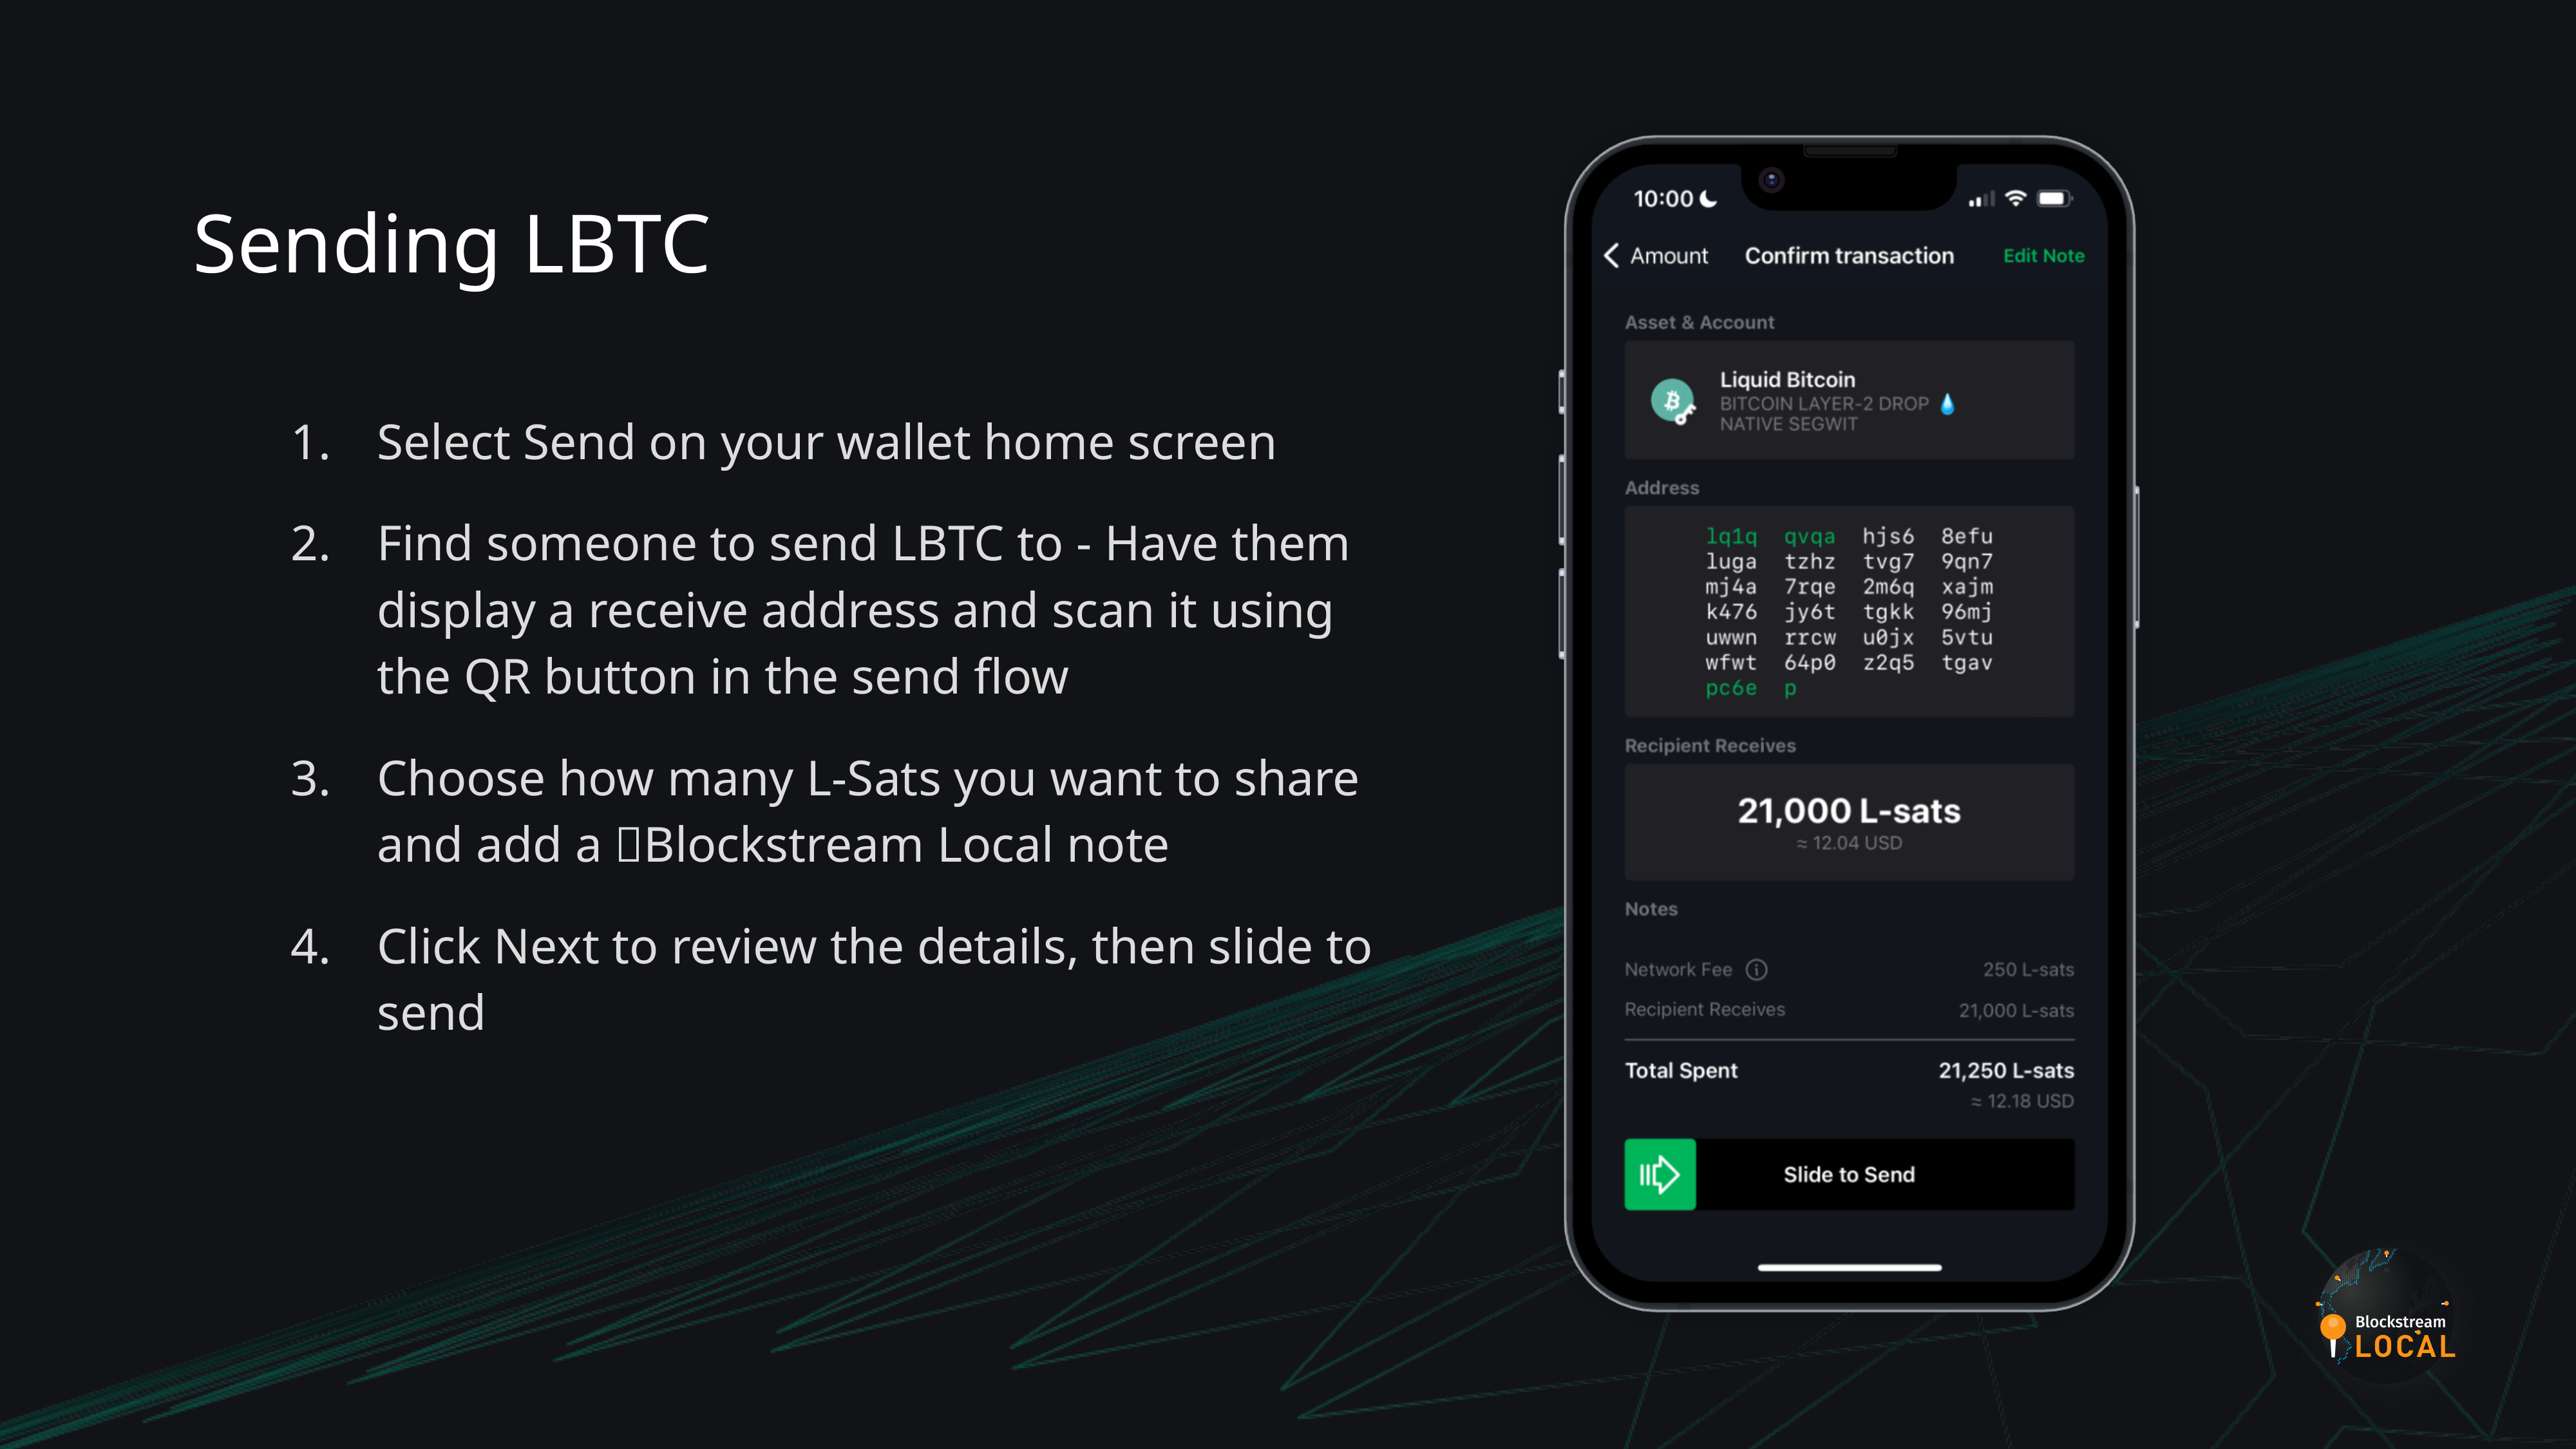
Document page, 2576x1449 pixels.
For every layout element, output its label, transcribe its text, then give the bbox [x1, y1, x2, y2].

text_box Select Send on your wallet home screen Find someone to send LBTC to - Have them display a receive address and scan it using the QR button in the send flow Choose how many L-Sats you want to share and add a 📍Blockstream Local note Click Next to review the details, then slide to send [235, 376, 1124, 1066]
picture [0, 0, 2576, 1449]
list Sending LBTC [180, 188, 1124, 314]
